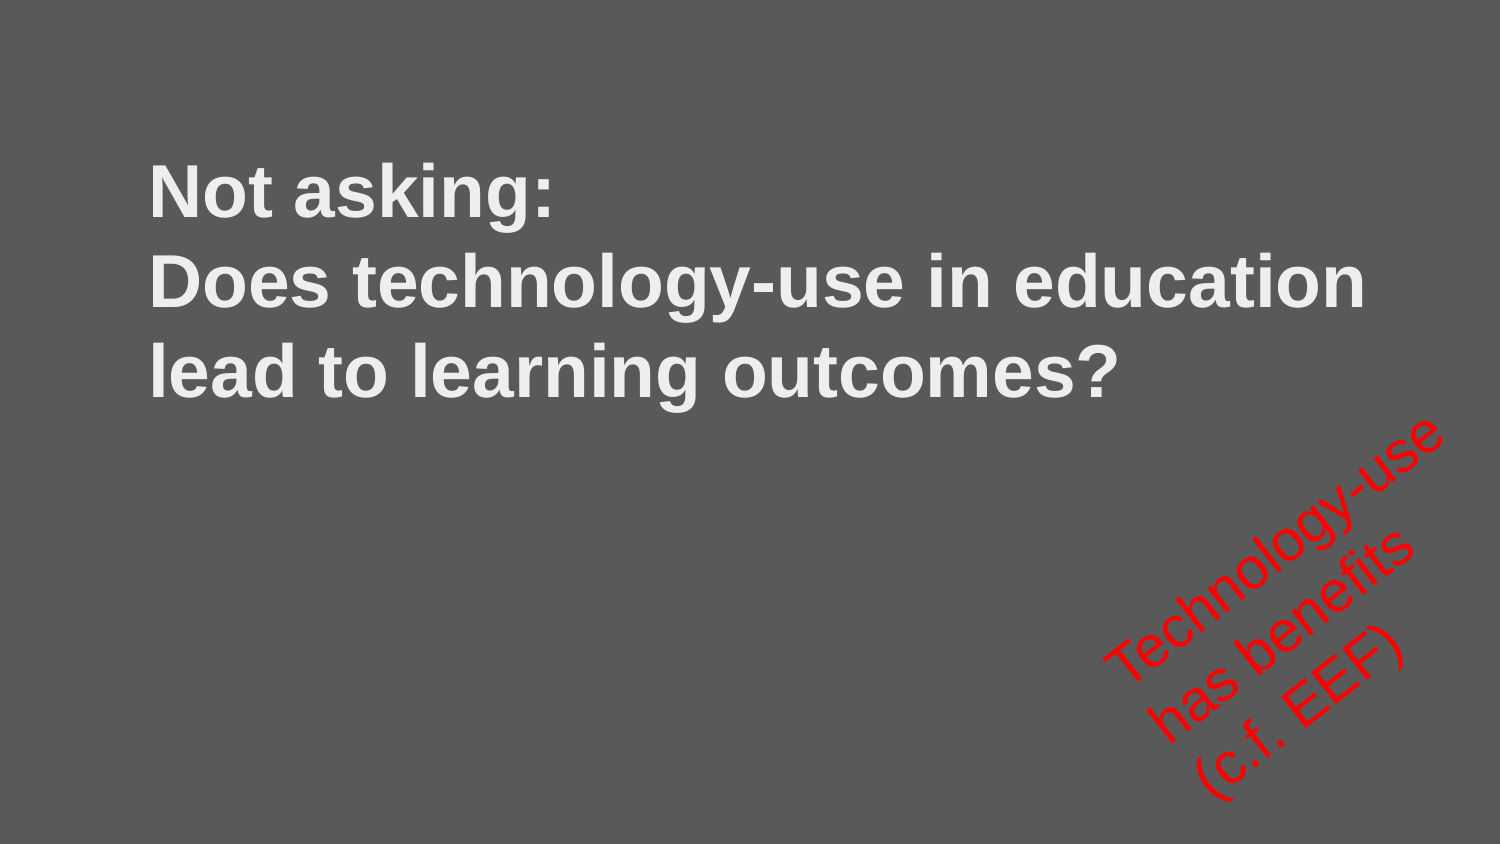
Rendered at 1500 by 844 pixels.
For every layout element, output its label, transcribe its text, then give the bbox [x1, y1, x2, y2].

title Not asking: Does technology-use in education lead to learning outcomes? [1205, 503, 1449, 709]
title Not asking: Does technology-use in education lead to learning outcomes? [133, 127, 1449, 709]
text_box Technology-use has benefits (c.f. EEF) [1069, 343, 1500, 740]
